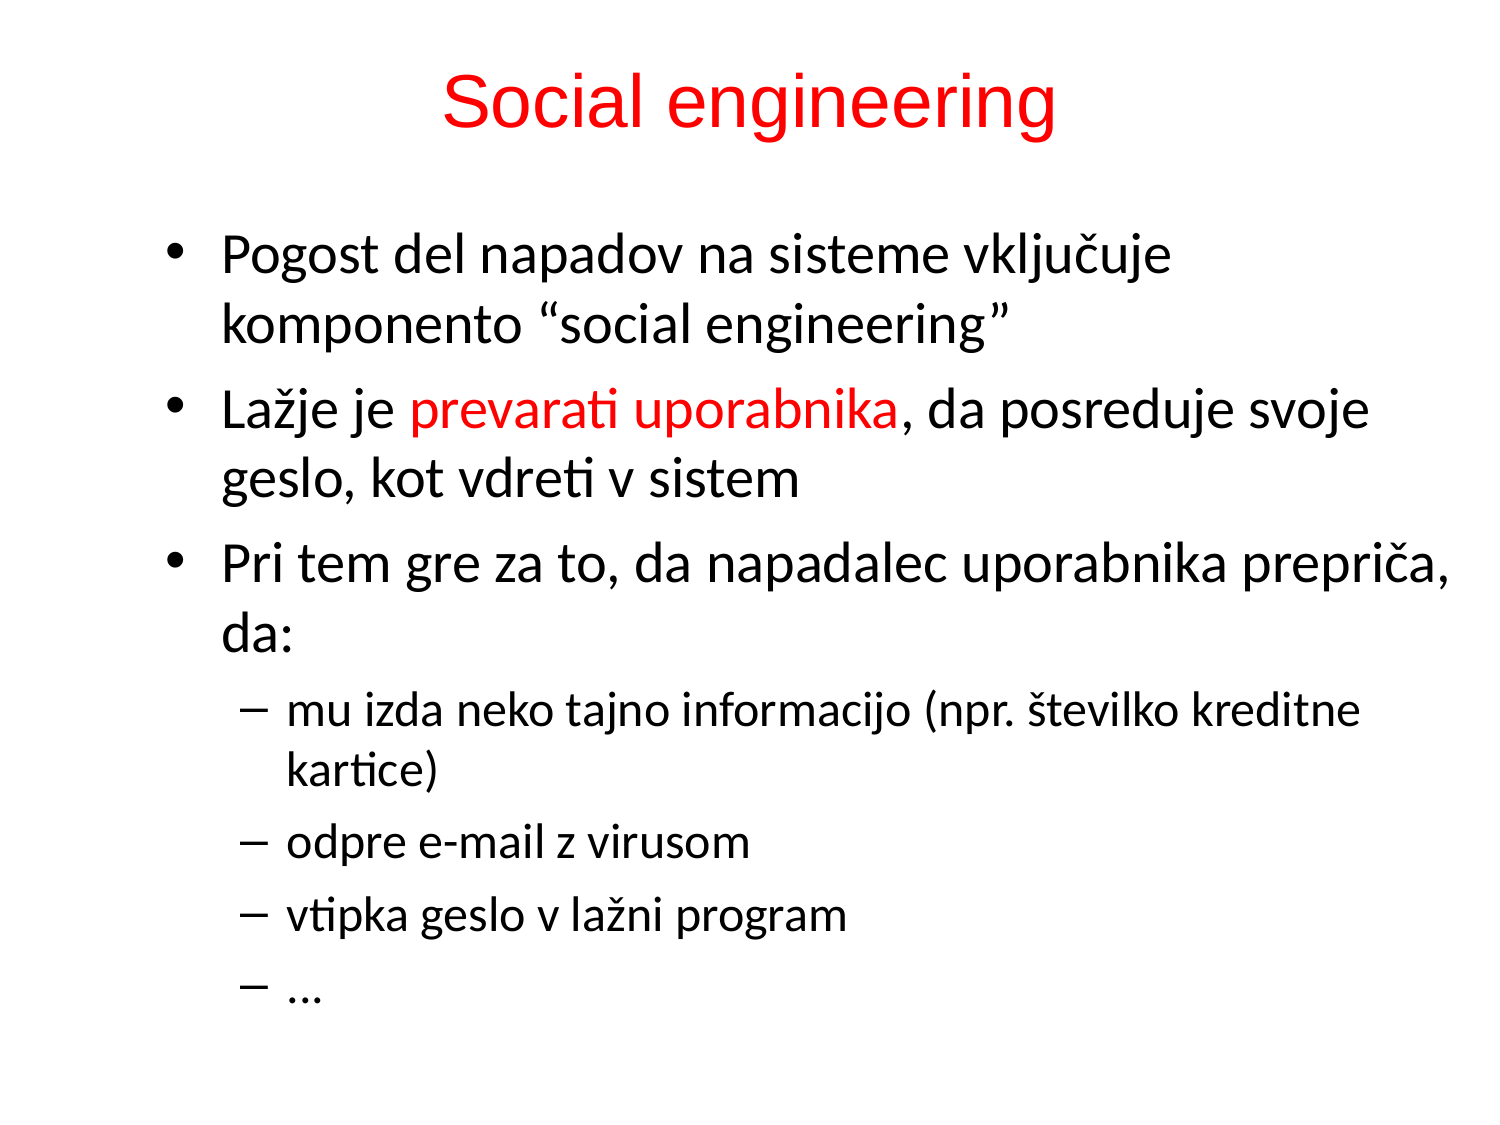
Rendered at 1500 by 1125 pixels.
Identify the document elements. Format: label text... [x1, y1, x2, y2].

title Social engineering [75, 45, 1426, 151]
list Pogost del napadov na sisteme vključuje komponento “social engineering” Lažje je prevarati uporabnika, da posreduje svoje geslo, kot vdreti v sistem Pri tem gre za to, da napadalec uporabnika prepriča, da: mu izda neko tajno informacijo (npr. številko kreditne kartice) odpre e-mail z virusom vtipka geslo v lažni program ... [150, 208, 1500, 1095]
